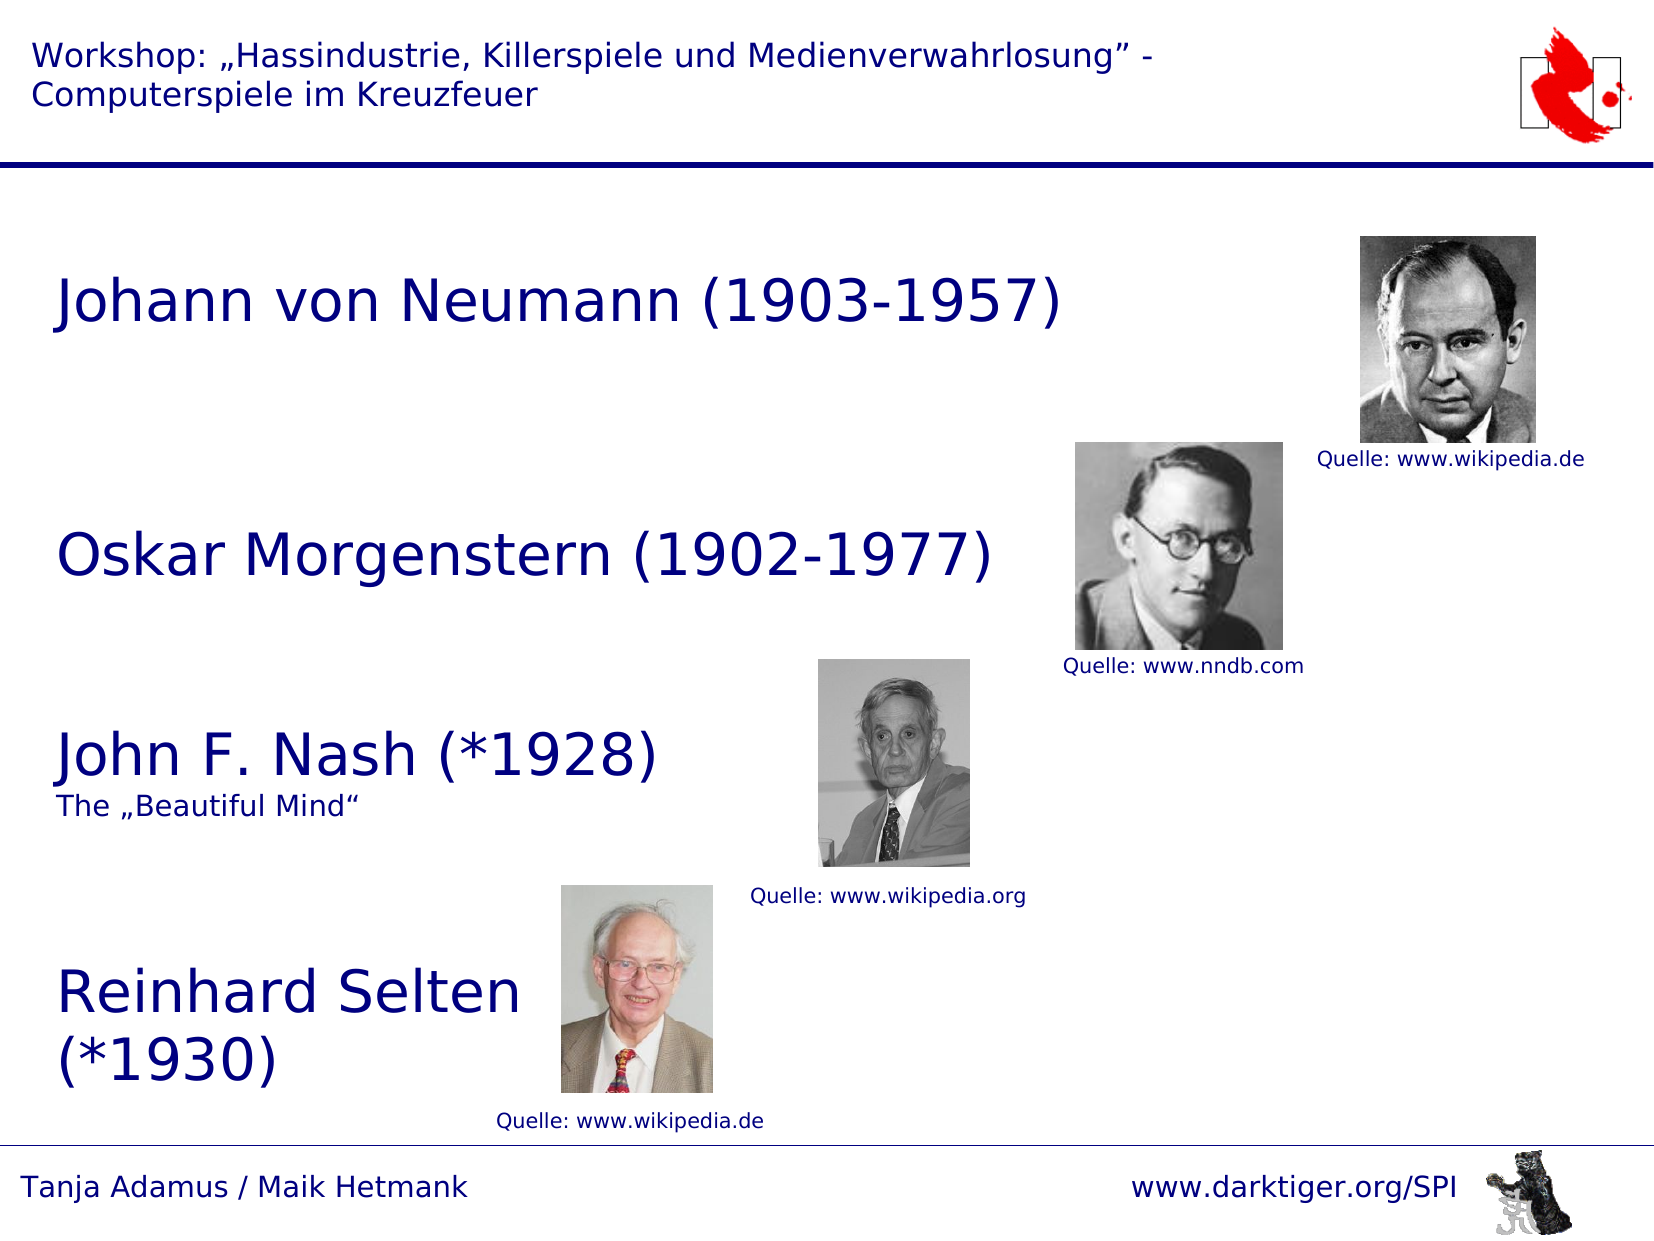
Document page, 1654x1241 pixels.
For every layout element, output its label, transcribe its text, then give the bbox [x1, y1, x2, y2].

text_box Workshop: „Hassindustrie, Killerspiele und Medienverwahrlosung” - Computerspiele im Kreuzfeuer [16, 29, 1418, 178]
text_box Quelle: www.wikipedia.de [472, 1092, 789, 1150]
text_box Oskar Morgenstern (1902-1977) [41, 513, 1034, 615]
text_box Reinhard Selten (*1930) [41, 950, 709, 1102]
picture [1503, 16, 1632, 148]
text_box Quelle: www.nndb.com [1039, 637, 1329, 695]
picture [1075, 442, 1283, 637]
picture [1360, 236, 1536, 431]
text_box Johann von Neumann (1903-1957) [41, 259, 1093, 361]
picture [561, 885, 713, 1093]
text_box Quelle: www.wikipedia.de [1293, 431, 1609, 488]
picture [1486, 1150, 1572, 1235]
text_box Quelle: www.wikipedia.org [726, 868, 1051, 925]
text_box John F. Nash (*1928) The „Beautiful Mind“ [41, 714, 709, 832]
picture [818, 659, 970, 867]
